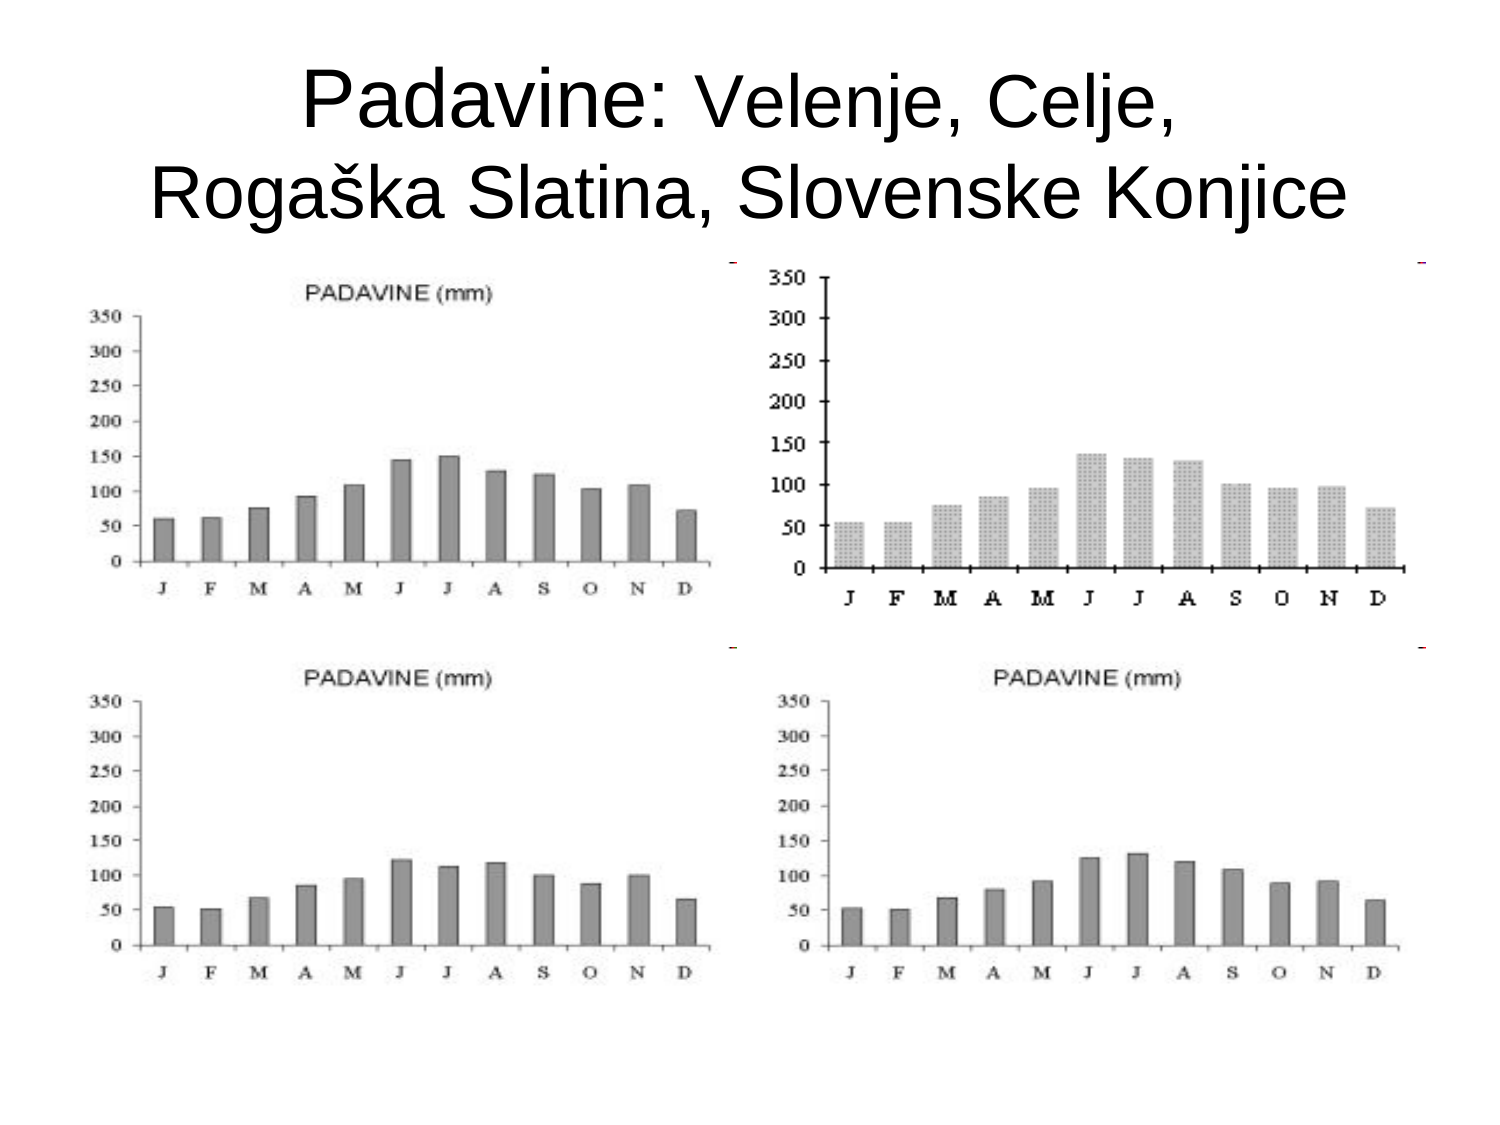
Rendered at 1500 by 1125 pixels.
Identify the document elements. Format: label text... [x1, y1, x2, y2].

picture [763, 647, 1426, 1005]
picture [75, 647, 737, 1005]
picture [75, 262, 737, 621]
title Padavine: Velenje, Celje, Rogaška Slatina, Slovenske Konjice [75, 36, 1426, 242]
picture [763, 262, 1426, 621]
